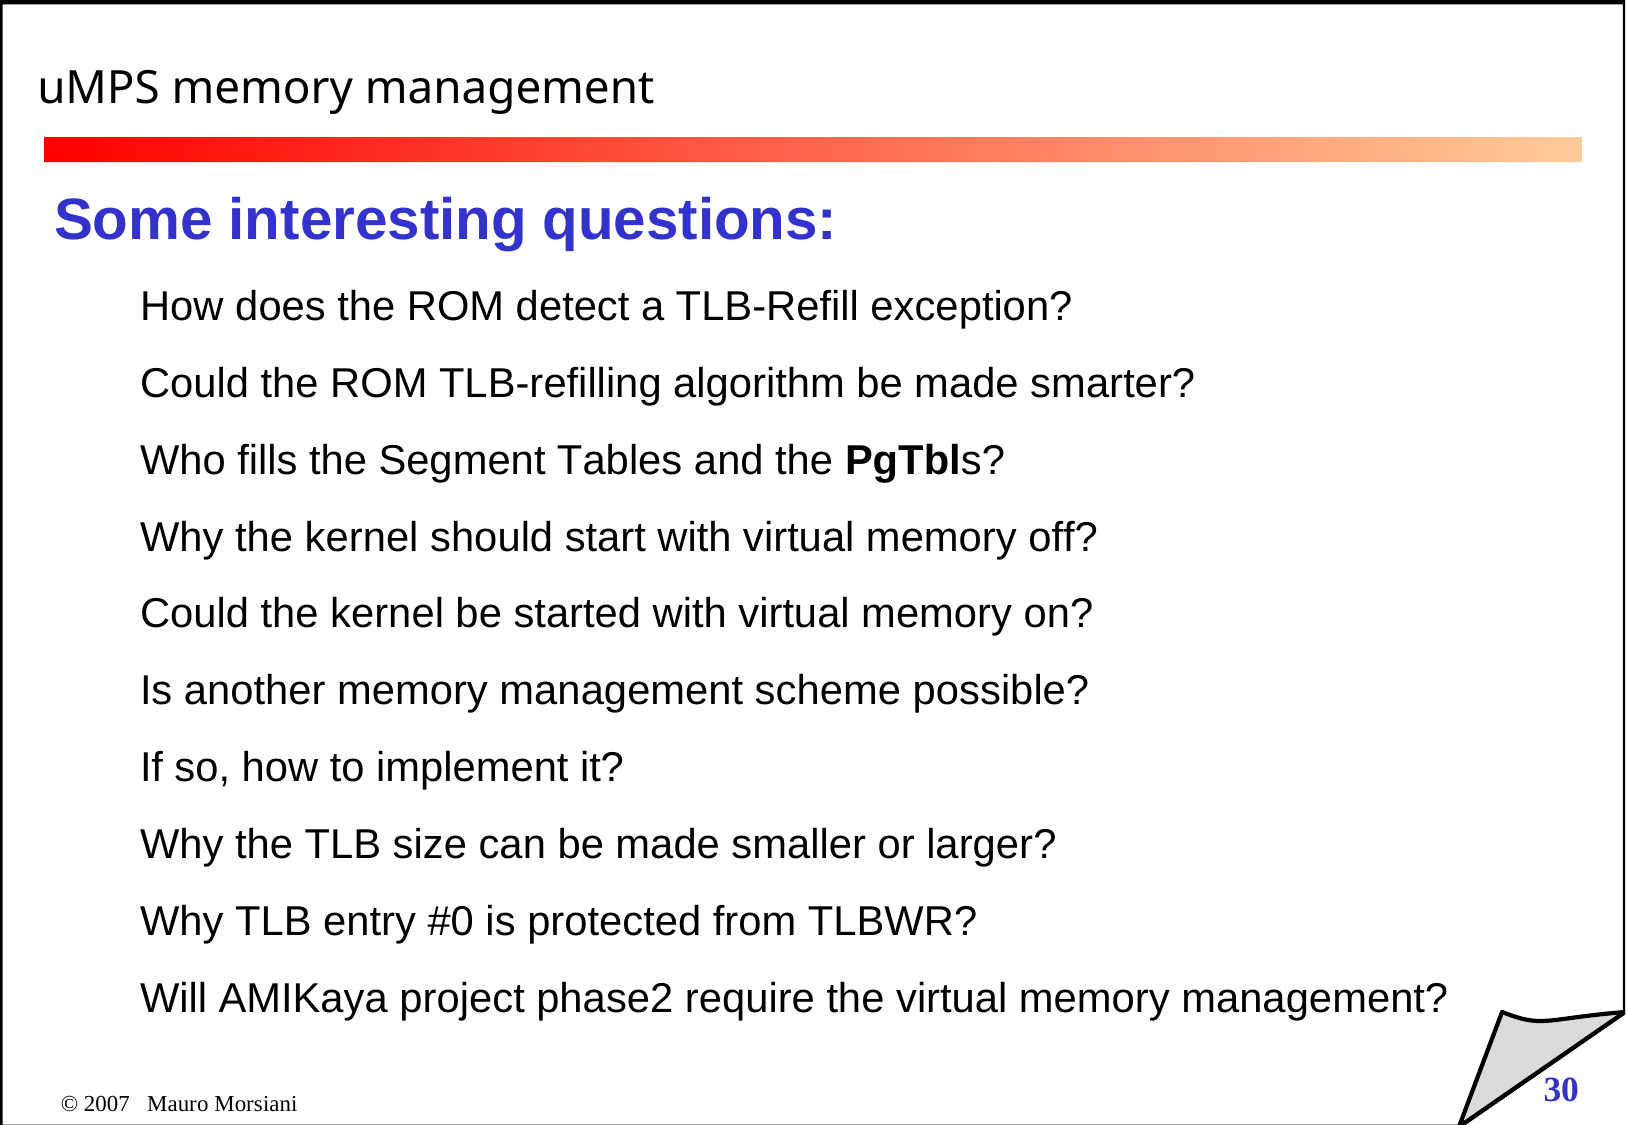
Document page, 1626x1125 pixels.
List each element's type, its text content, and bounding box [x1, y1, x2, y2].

list Some interesting questions: How does the ROM detect a TLB-Refill exception? Could the ROM TLB-refilling algorithm be made smarter? Who fills the Segment Tables and the PgTbls? Why the kernel should start with virtual memory off? Could the kernel be started with virtual memory on? Is another memory management scheme possible? If so, how to implement it? Why the TLB size can be made smaller or larger? Why TLB entry #0 is protected from TLBWR? Will AMIKaya project phase2 require the virtual memory management? [54, 187, 1571, 1125]
title uMPS memory management [37, 44, 1588, 131]
